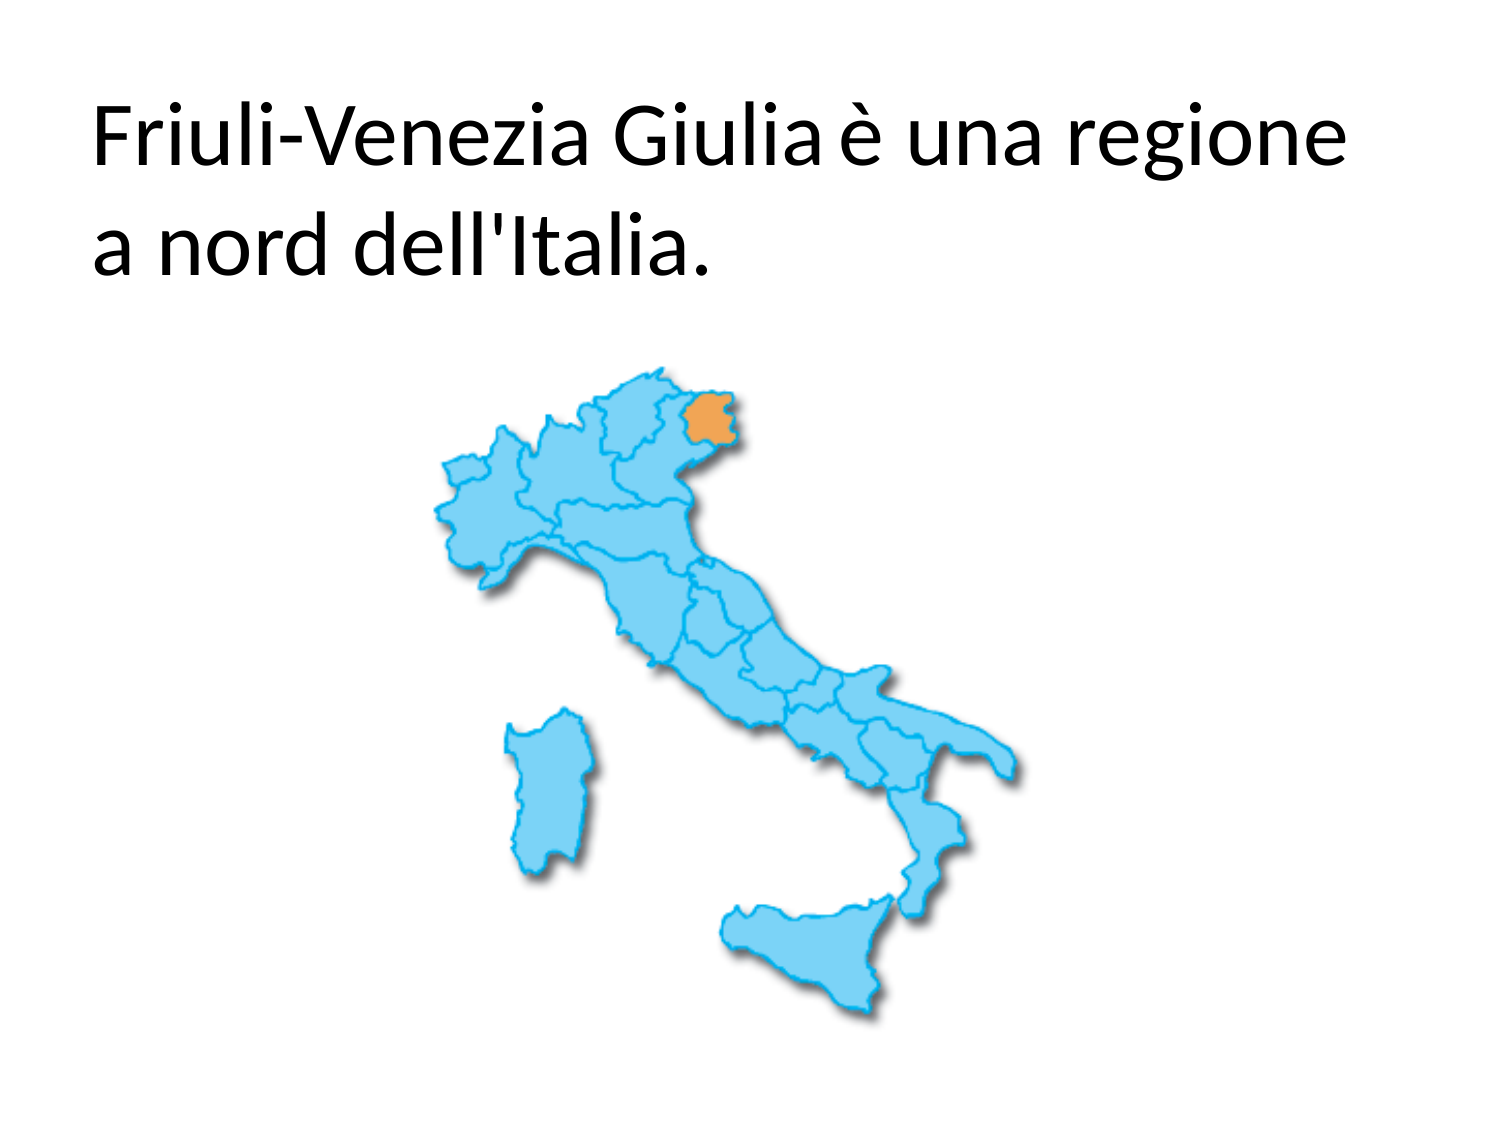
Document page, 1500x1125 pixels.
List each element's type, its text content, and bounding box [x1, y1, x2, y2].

picture [395, 326, 1057, 1056]
list Friuli-Venezia Giulia è una regione a nord dell'Italia. [76, 66, 1427, 809]
